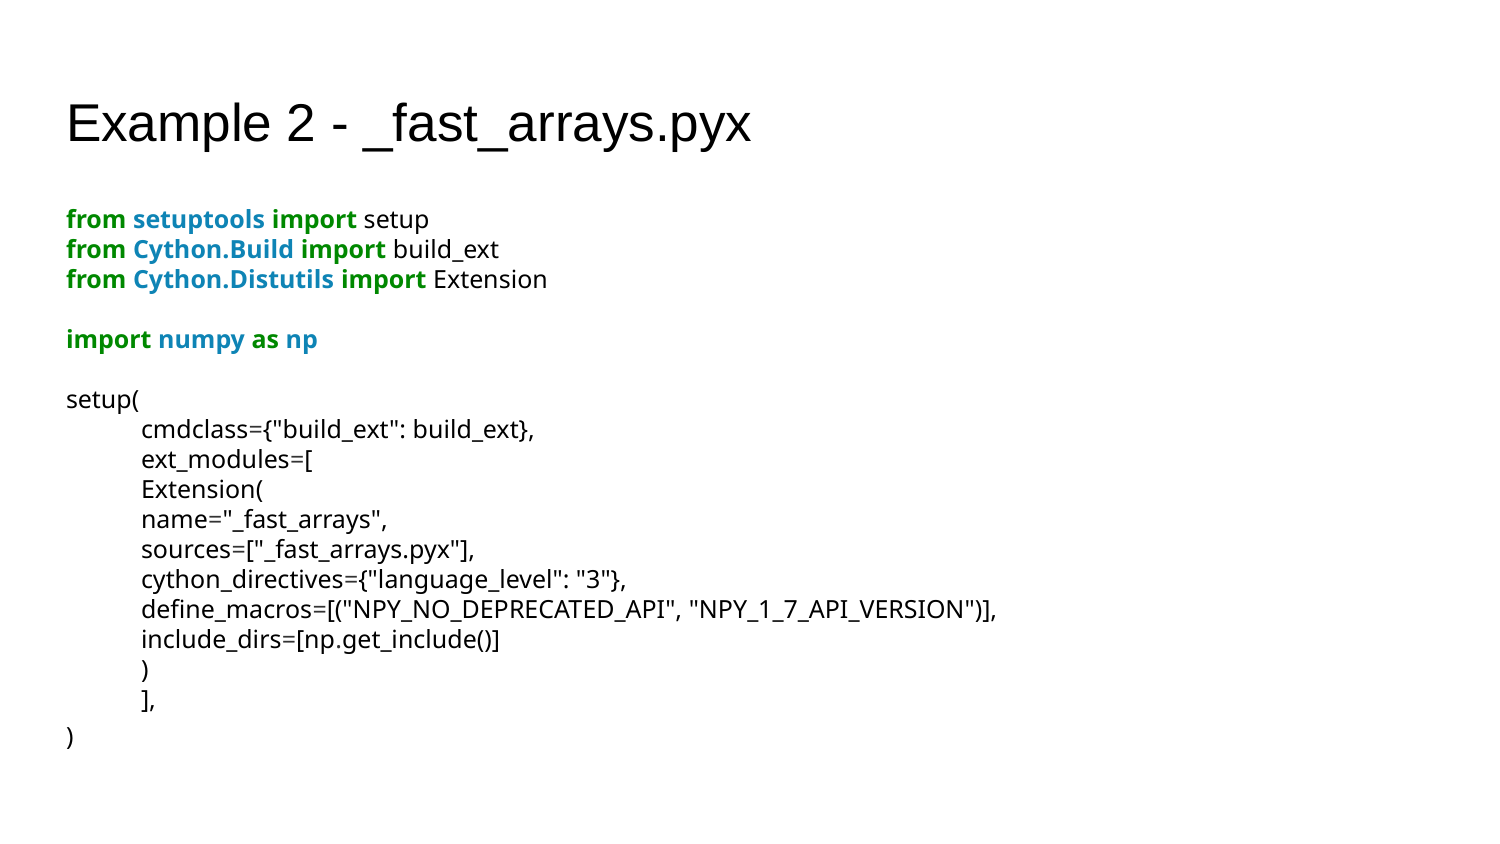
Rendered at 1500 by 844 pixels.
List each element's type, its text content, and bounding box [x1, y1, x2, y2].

title Example 2 - _fast_arrays.pyx [51, 72, 1449, 167]
list from setuptools import setup from Cython.Build import build_ext from Cython.Distutils import Extension import numpy as np setup( cmdclass={"build_ext": build_ext}, ext_modules=[ Extension( name="_fast_arrays", sources=["_fast_arrays.pyx"], cython_directives={"language_level": "3"}, define_macros=[("NPY_NO_DEPRECATED_API", "NPY_1_7_API_VERSION")], include_dirs=[np.get_include()] ) ], ) [51, 189, 1449, 750]
